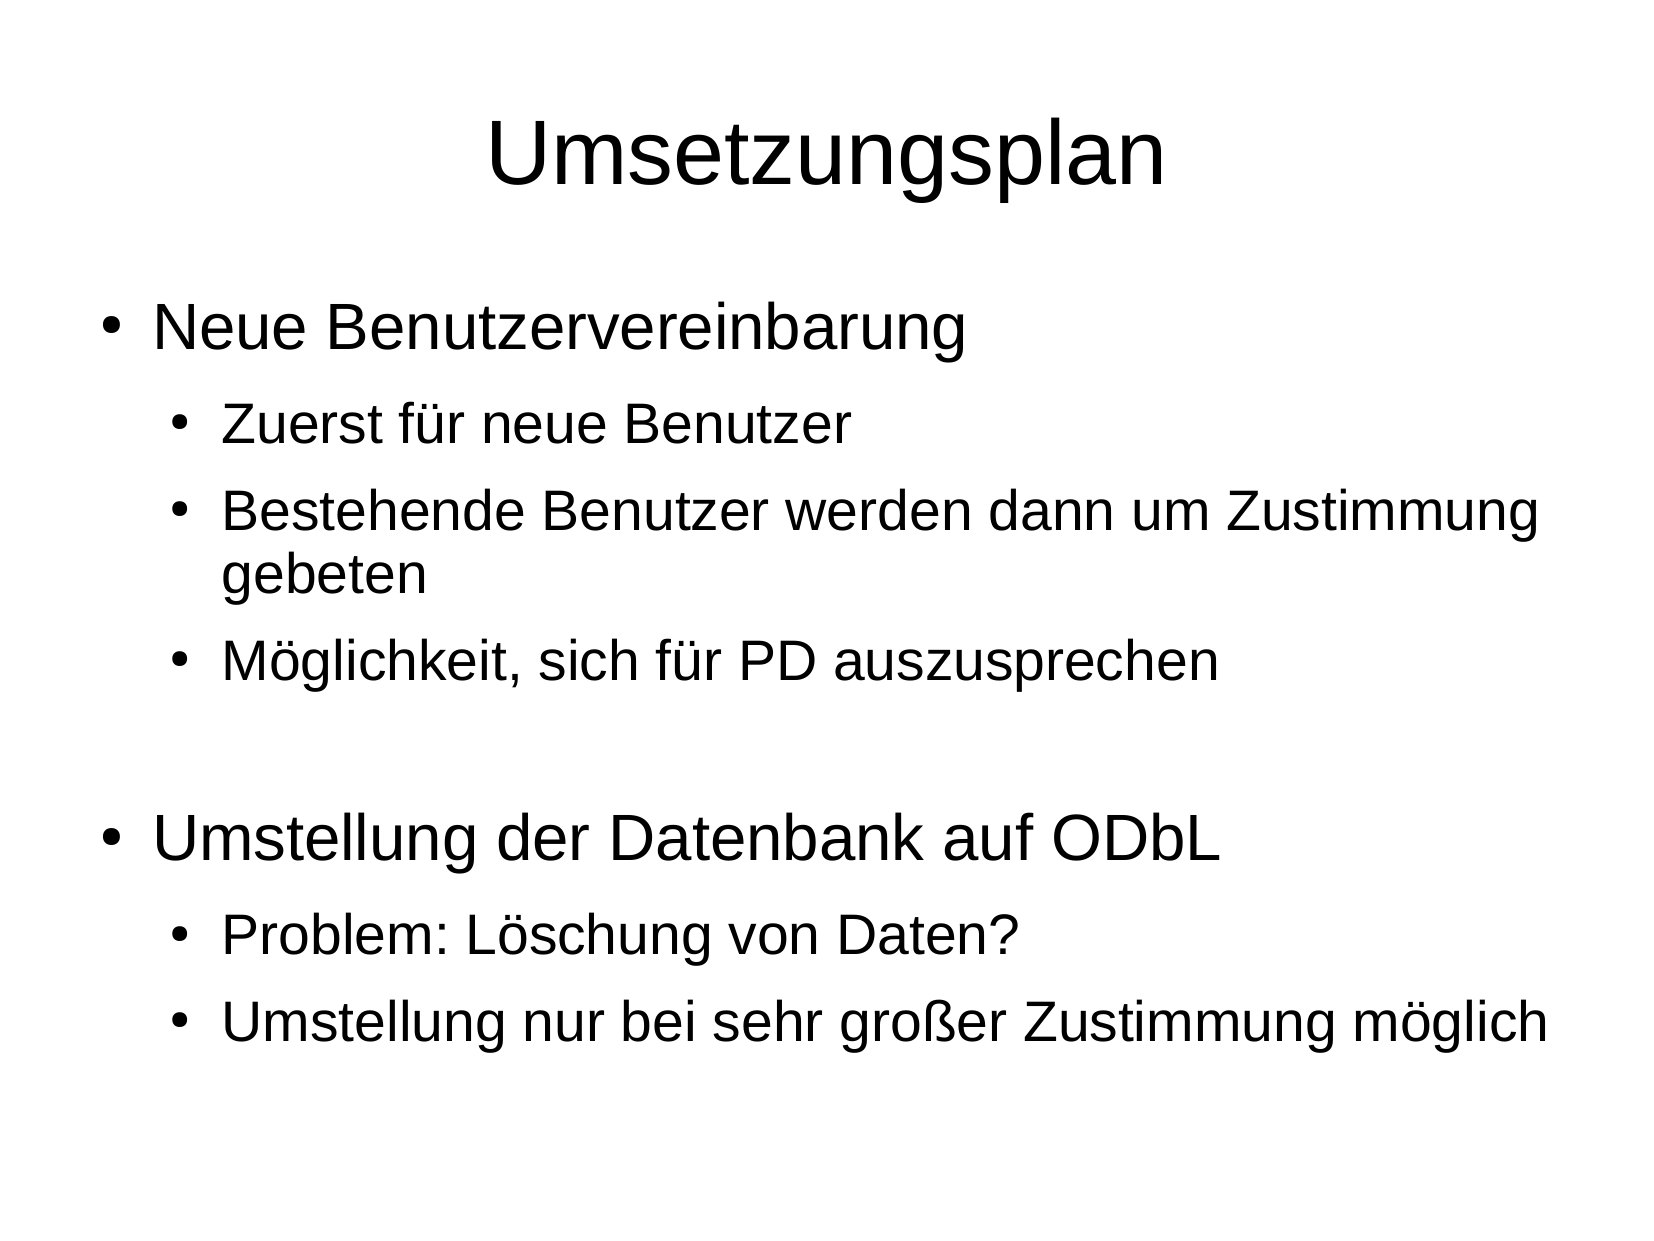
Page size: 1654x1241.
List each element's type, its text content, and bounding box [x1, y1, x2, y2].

title Umsetzungsplan [82, 56, 1571, 250]
list Neue Benutzervereinbarung Zuerst für neue Benutzer Bestehende Benutzer werden dann um Zustimmung gebeten Möglichkeit, sich für PD auszusprechen Umstellung der Datenbank auf ODbL Problem: Löschung von Daten? Umstellung nur bei sehr großer Zustimmung möglich [82, 290, 1571, 1109]
